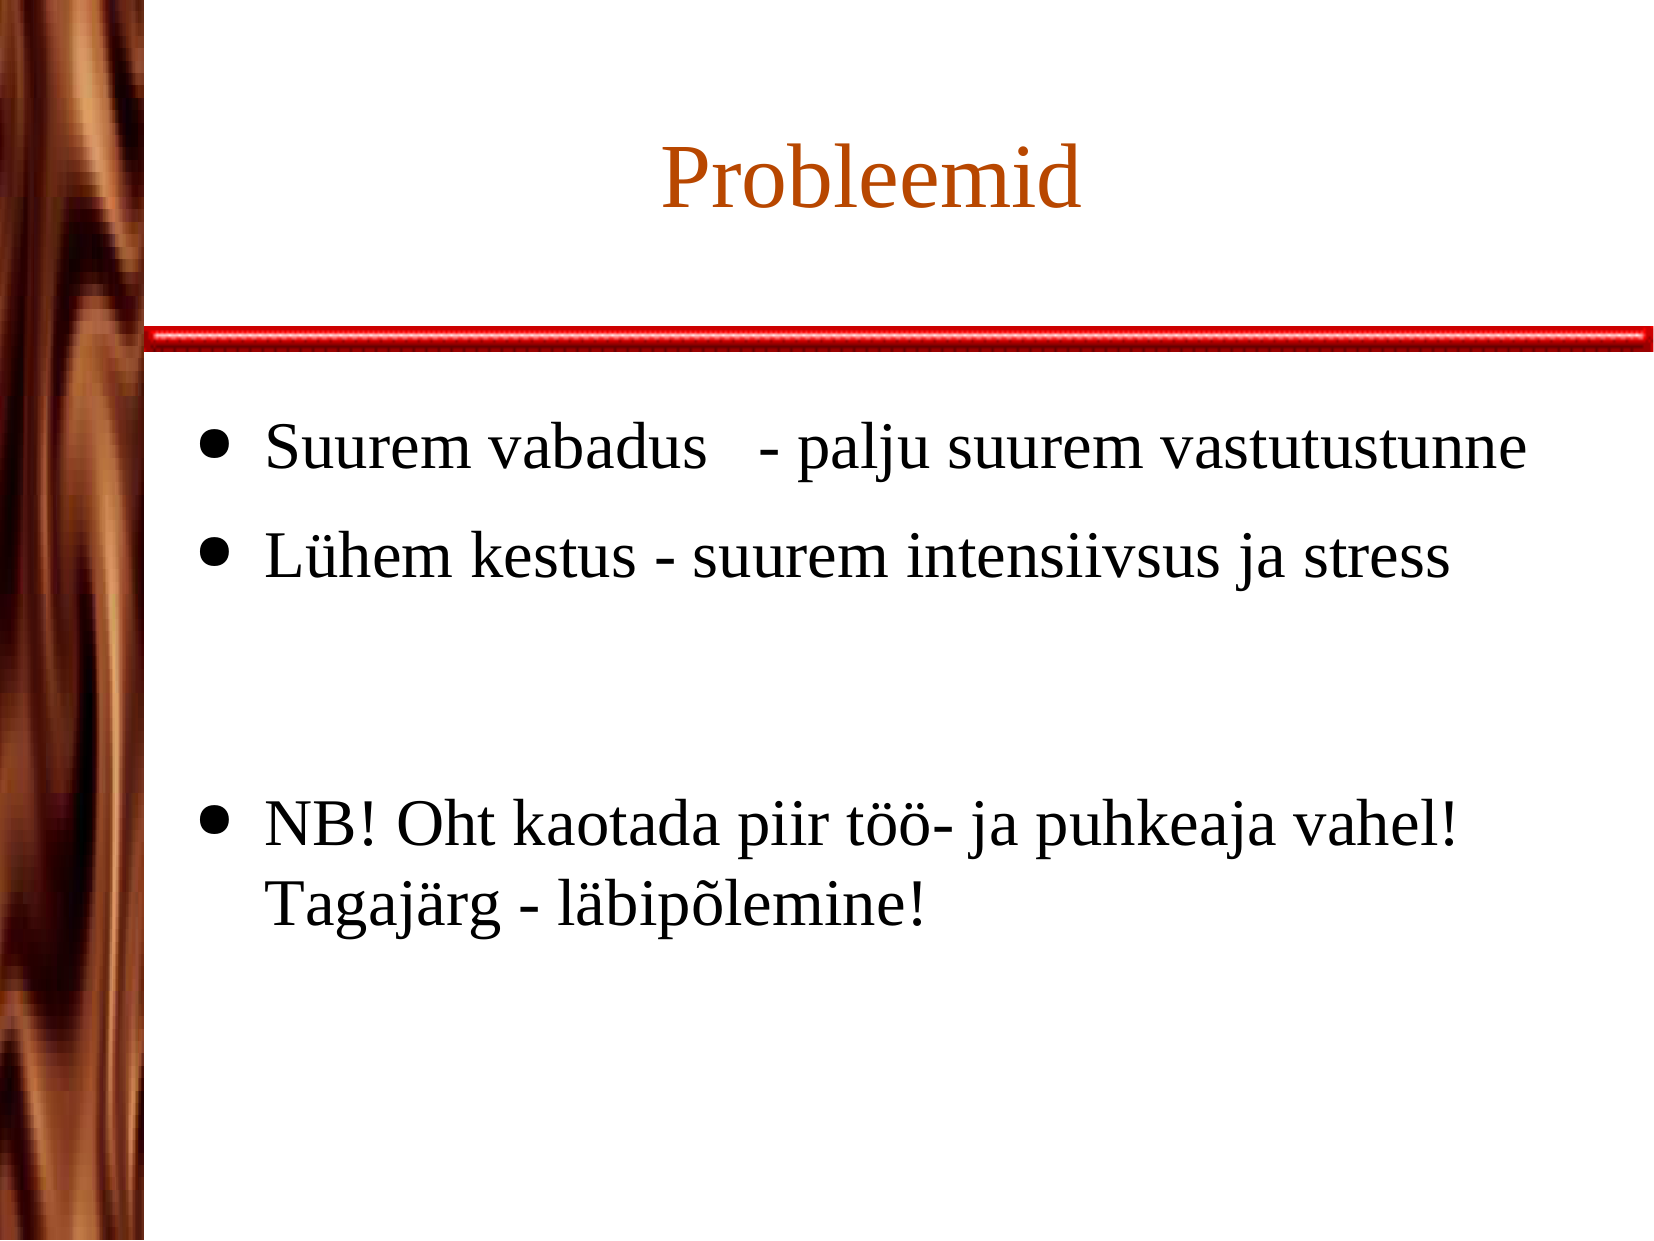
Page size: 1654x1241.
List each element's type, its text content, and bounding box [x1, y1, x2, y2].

picture [0, 0, 1654, 1240]
list Suurem vabadus - palju suurem vastutustunne Lühem kestus - suurem intensiivsus ja stress NB! Oht kaotada piir töö- ja puhkeaja vahel! Tagajärg - läbipõlemine! [183, 408, 1595, 1190]
title Probleemid [154, 72, 1567, 279]
